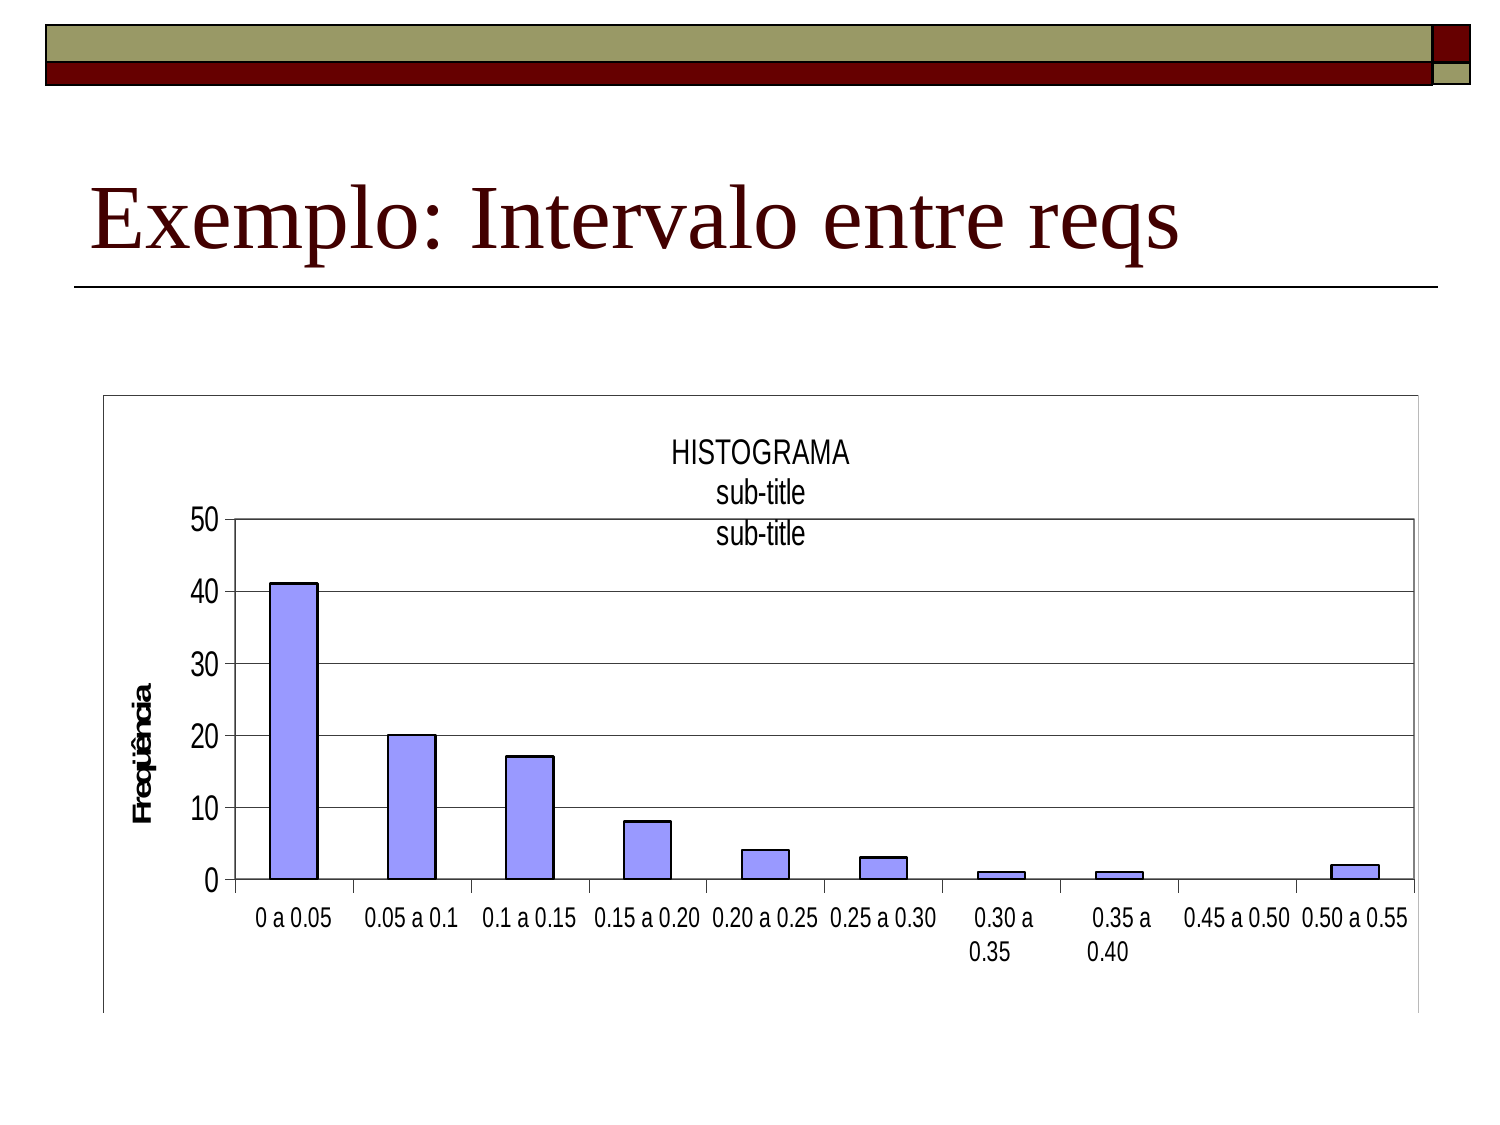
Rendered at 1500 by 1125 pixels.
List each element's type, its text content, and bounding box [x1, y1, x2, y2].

chart [75, 350, 1426, 1013]
title Exemplo: Intervalo entre reqs [75, 87, 1426, 275]
